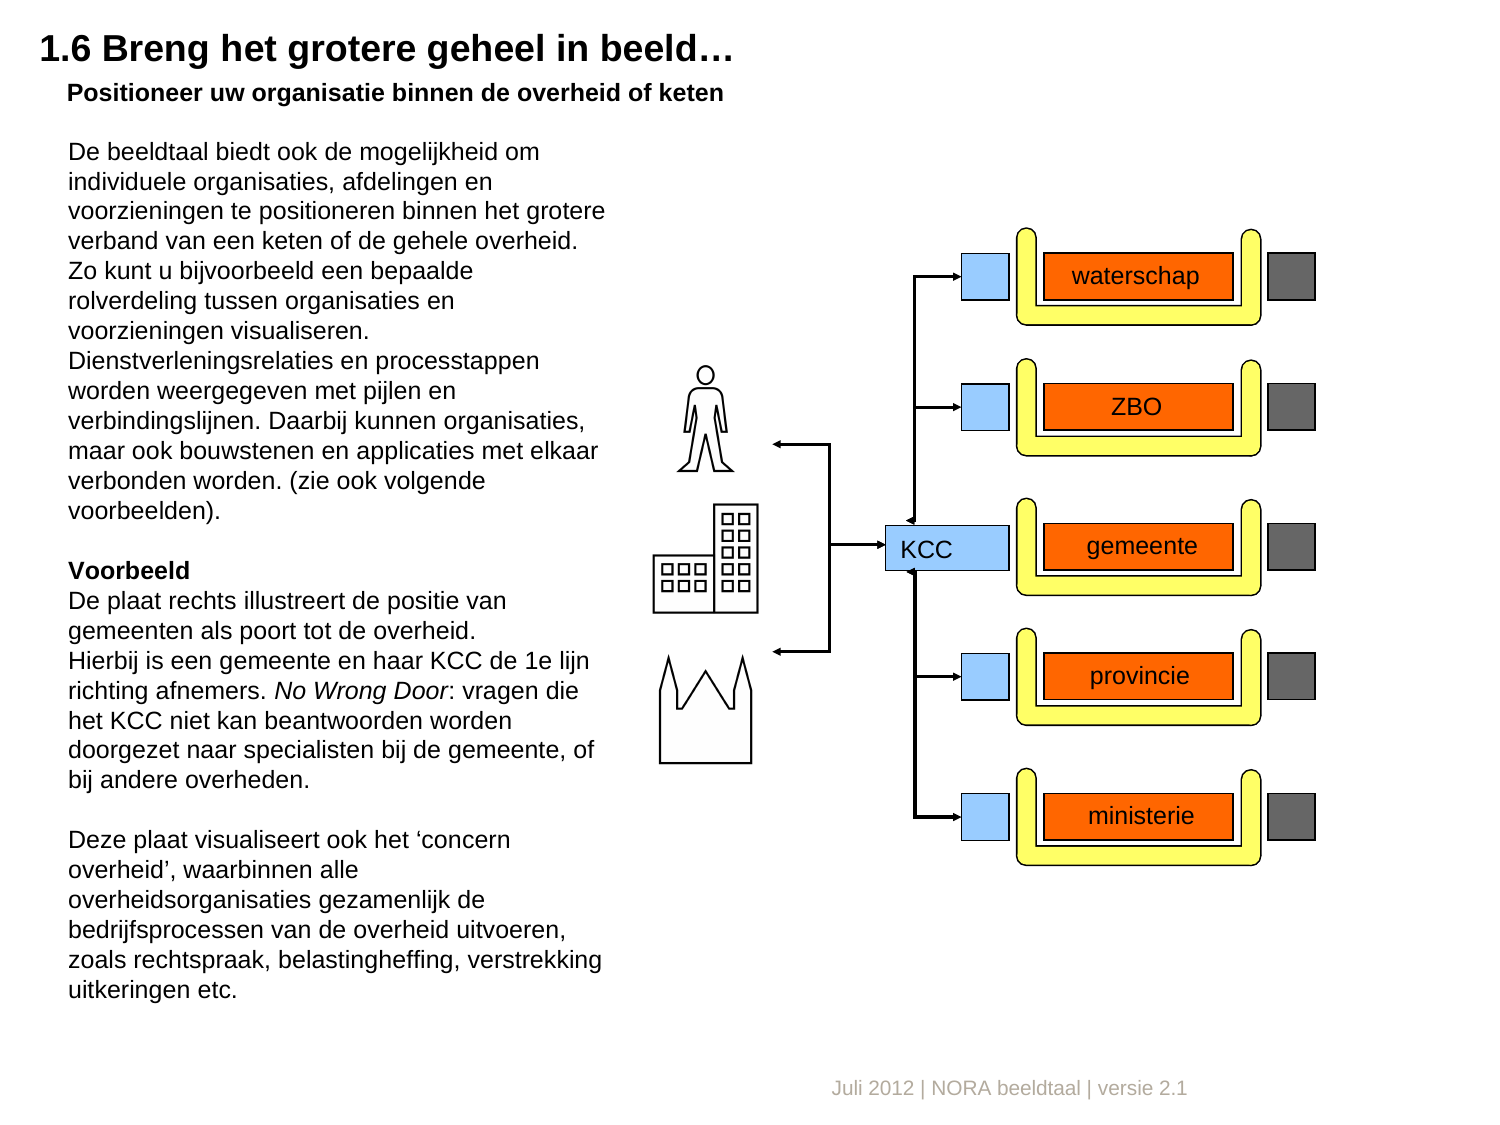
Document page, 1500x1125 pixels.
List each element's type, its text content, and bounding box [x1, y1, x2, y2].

text_box INFORMATIE [1110, 570, 1242, 576]
text_box [961, 653, 1009, 700]
text_box [1267, 653, 1316, 700]
text_box [961, 793, 1009, 841]
text_box Positioneer uw organisatie binnen de overheid of keten [52, 69, 1328, 115]
list 1.6 Breng het grotere geheel in beeld… [24, 16, 1076, 77]
text_box [961, 383, 1009, 431]
text_box ministerie [1073, 792, 1242, 838]
text_box waterschap [1057, 251, 1230, 298]
text_box [1043, 523, 1234, 571]
text_box [1017, 359, 1260, 456]
picture [646, 359, 765, 478]
text_box [1017, 499, 1260, 595]
text_box [1017, 228, 1260, 325]
text_box De beeldtaal biedt ook de mogelijkheid om individuele organisaties, afdelingen en voorzieningen te positioneren binnen het grotere verband van een keten of de gehele overheid. Zo kunt u bijvoorbeeld een bepaalde rolverdeling tussen organisaties en voorzieningen visualiseren. Dienstverleningsrelaties en processtappen worden weergegeven met pijlen en verbindingslijnen. Daarbij kunnen organisaties, maar ook bouwstenen en applicaties met elkaar verbonden worden. (zie ook volgende voorbeelden). Voorbeeld De plaat rechts illustreert de positie van gemeenten als poort tot de overheid. Hierbij is een gemeente en haar KCC de 1e lijn richting afnemers. No Wrong Door: vragen die het KCC niet kan beantwoorden worden doorgezet naar specialisten bij de gemeente, of bij andere overheden. Deze plaat visualiseert ook het ‘concern overheid’, waarbinnen alle overheidsorganisaties gezamenlijk de bedrijfsprocessen van de overheid uitvoeren, zoals rechtspraak, belastingheffing, verstrekking uitkeringen etc. [53, 127, 626, 1117]
picture [646, 651, 765, 770]
text_box [1043, 383, 1234, 431]
text_box [1267, 383, 1316, 431]
text_box [1017, 629, 1260, 725]
text_box INFORMATIE [1110, 430, 1295, 477]
text_box ZBO [1096, 382, 1242, 428]
text_box [1043, 653, 1234, 700]
text_box INFORMATIE [1110, 570, 1295, 617]
text_box INFORMATIE [1110, 430, 1242, 437]
text_box [1267, 253, 1316, 300]
text_box INFORMATIE [1110, 300, 1295, 346]
text_box [1267, 523, 1316, 571]
text_box ZBO [1260, 382, 1270, 428]
text_box [1043, 253, 1234, 300]
text_box [1017, 769, 1260, 865]
text_box INFORMATIE [1110, 300, 1242, 306]
text_box [1043, 793, 1234, 841]
text_box KCC [885, 525, 1009, 571]
text_box [1267, 793, 1316, 841]
picture [646, 499, 765, 618]
text_box [961, 253, 1009, 300]
text_box gemeente [1071, 522, 1242, 568]
text_box provincie [1075, 652, 1242, 698]
